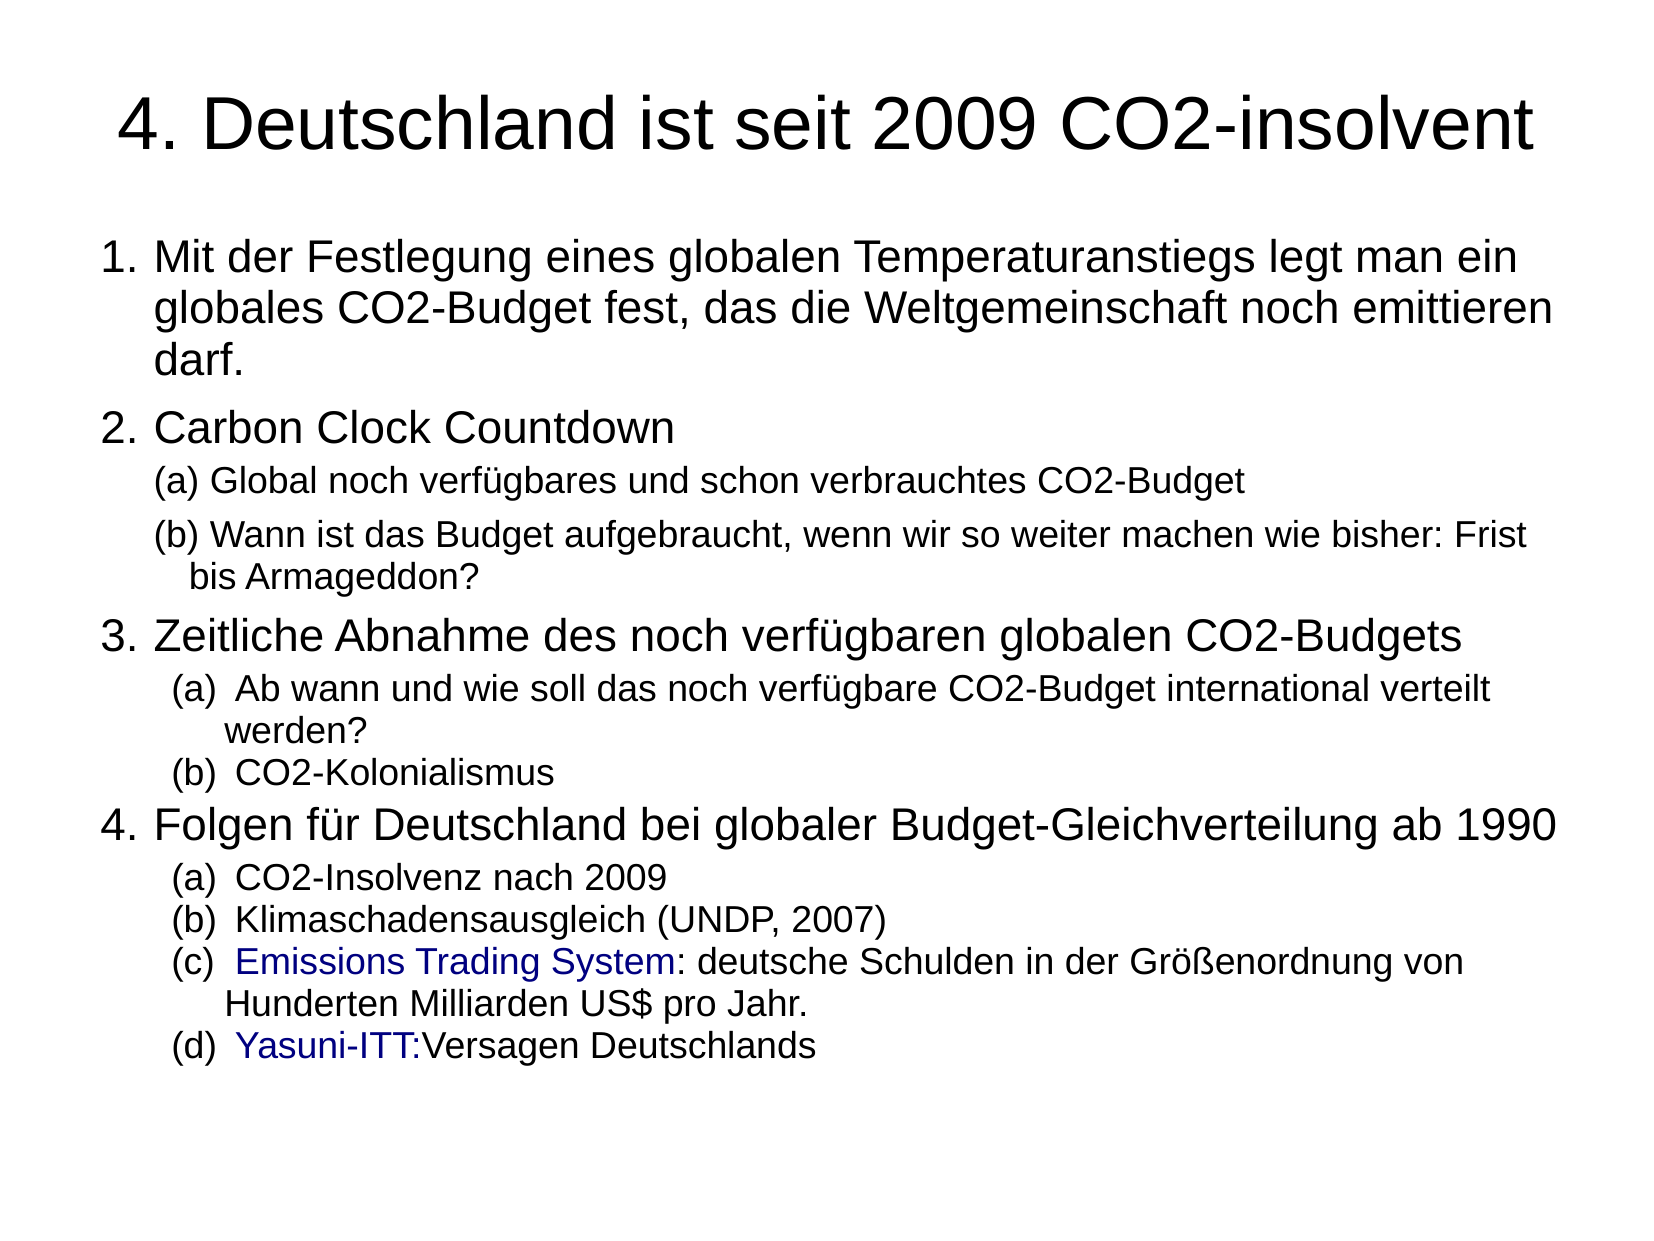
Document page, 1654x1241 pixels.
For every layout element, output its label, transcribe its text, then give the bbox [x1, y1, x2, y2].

title 4. Deutschland ist seit 2009 CO2-insolvent [82, 19, 1571, 227]
list Mit der Festlegung eines globalen Temperaturanstiegs legt man ein globales CO2-Budget fest, das die Weltgemeinschaft noch emittieren darf. Carbon Clock Countdown Global noch verfügbares und schon verbrauchtes CO2-Budget Wann ist das Budget aufgebraucht, wenn wir so weiter machen wie bisher: Frist bis Armageddon? Zeitliche Abnahme des noch verfügbaren globalen CO2-Budgets Ab wann und wie soll das noch verfügbare CO2-Budget international verteilt werden? CO2-Kolonialismus Folgen für Deutschland bei globaler Budget-Gleichverteilung ab 1990 CO2-Insolvenz nach 2009 Klimaschadensausgleich (UNDP, 2007) Emissions Trading System: deutsche Schulden in der Größenordnung von Hunderten Milliarden US$ pro Jahr. Yasuni-ITT:Versagen Deutschlands [82, 231, 1571, 1067]
